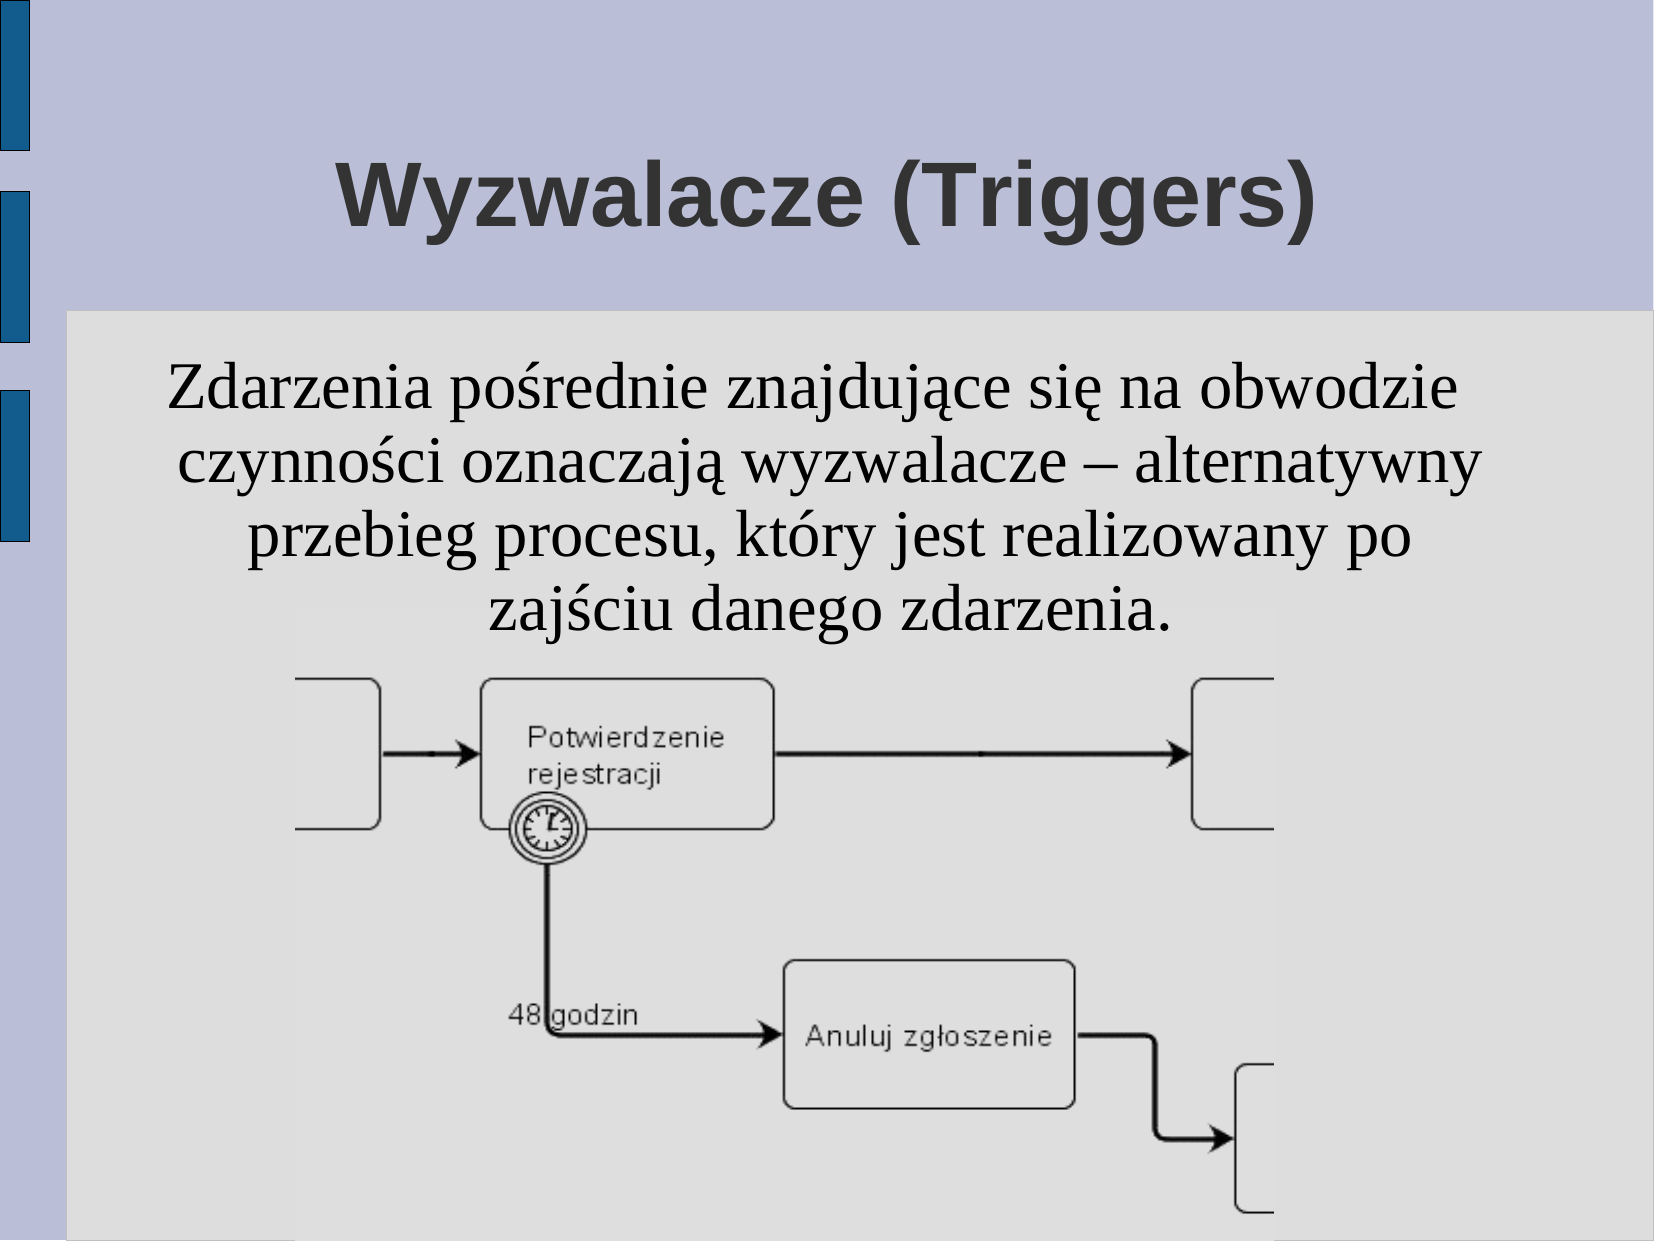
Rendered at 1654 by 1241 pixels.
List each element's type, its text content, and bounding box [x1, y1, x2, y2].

title Wyzwalacze (Triggers) [121, 91, 1534, 299]
subtitle Zdarzenia pośrednie znajdujące się na obwodzie czynności oznaczają wyzwalacze – alternatywny przebieg procesu, który jest realizowany po zajściu danego zdarzenia. [121, 344, 1506, 650]
picture [295, 650, 1274, 1241]
